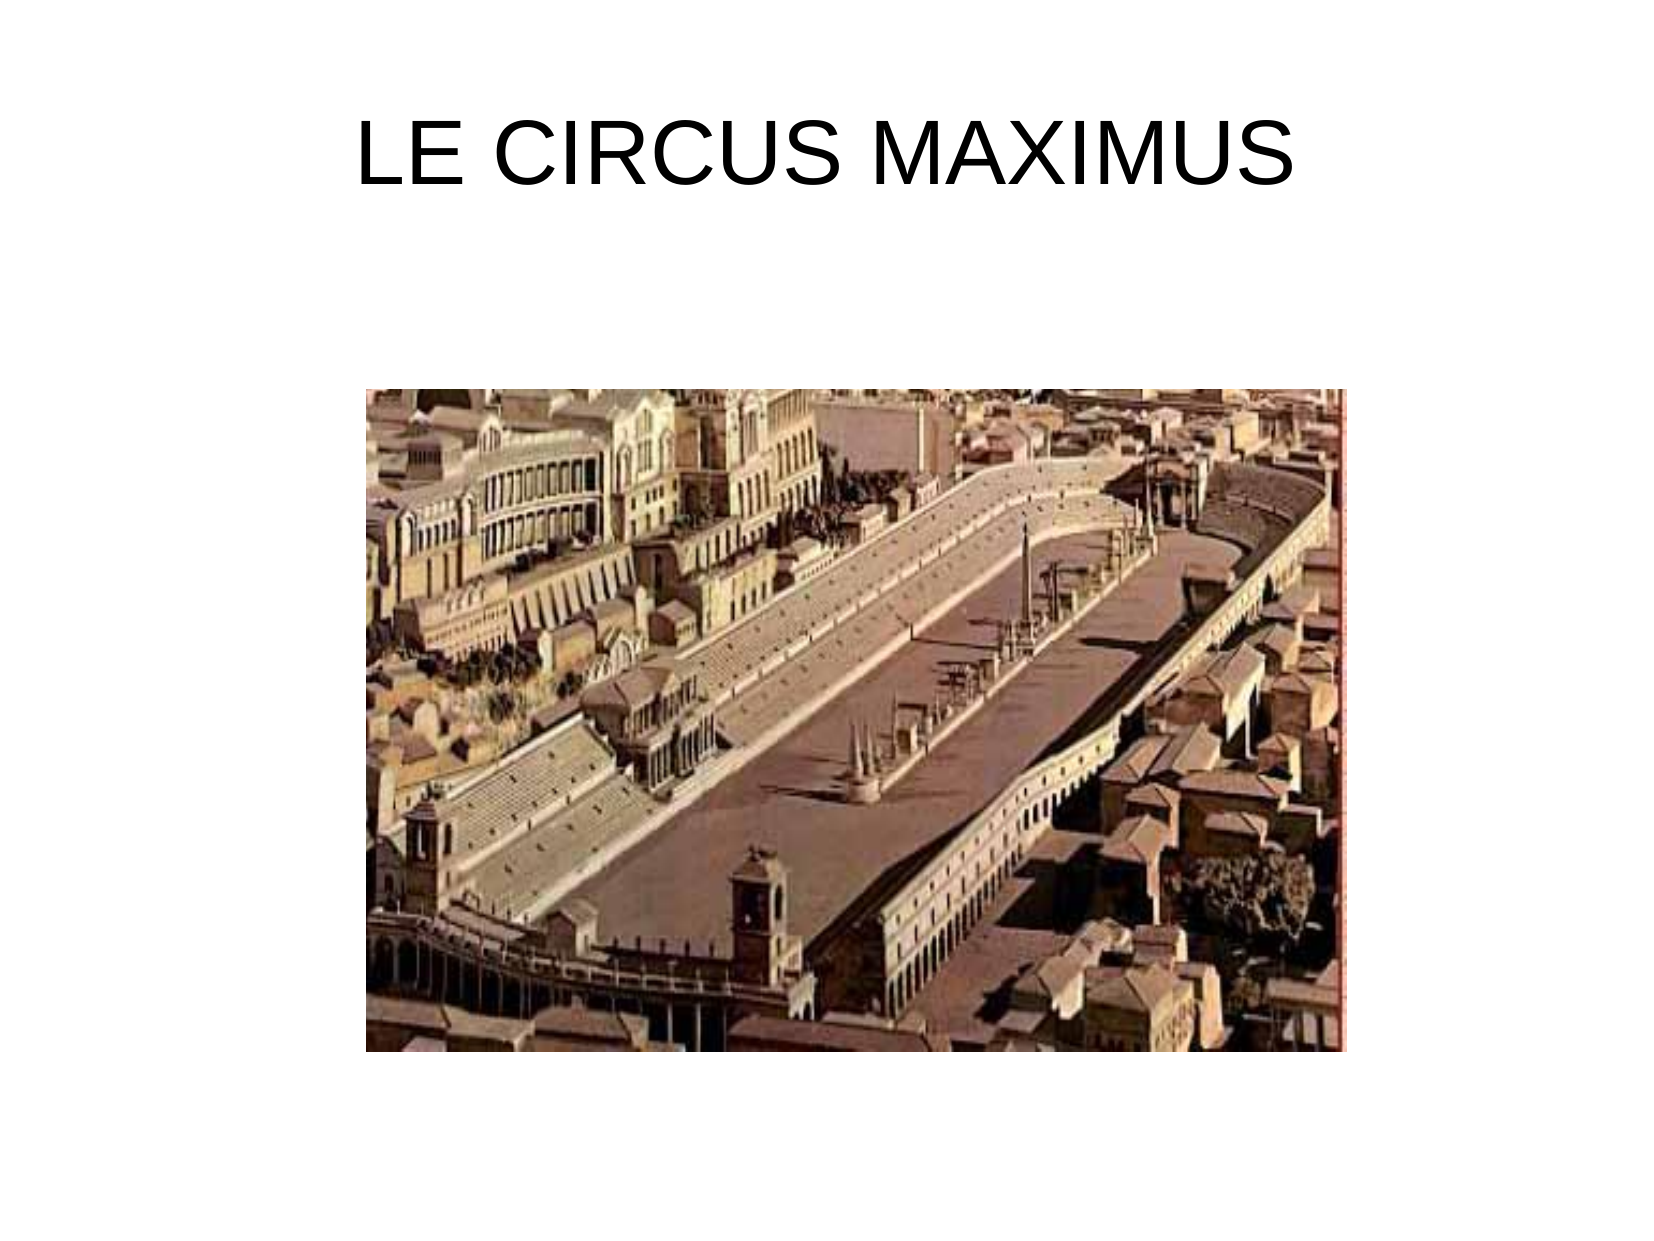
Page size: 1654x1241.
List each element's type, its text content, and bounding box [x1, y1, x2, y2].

picture [366, 389, 1347, 1052]
title LE CIRCUS MAXIMUS [82, 49, 1571, 257]
